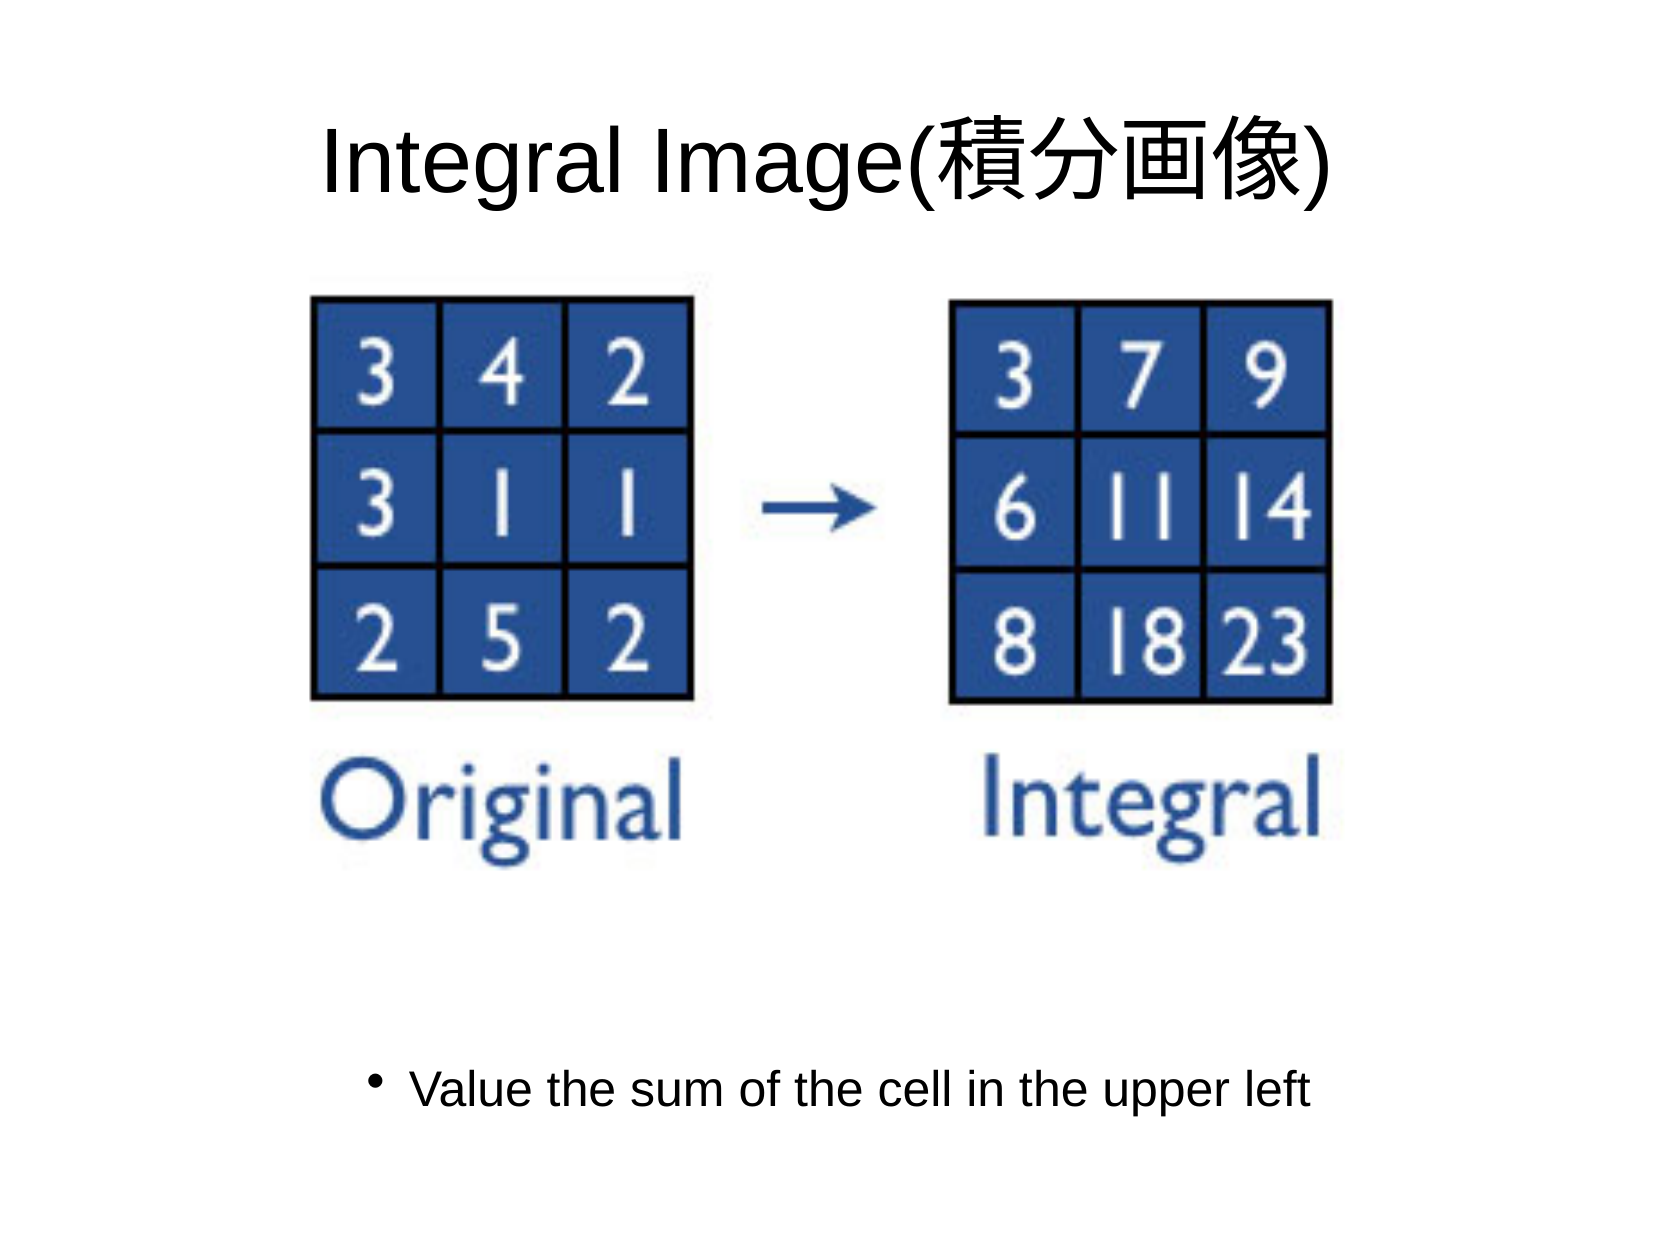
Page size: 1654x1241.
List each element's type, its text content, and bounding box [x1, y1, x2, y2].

text_box ・Value the sum of the cell in the upper left [29, 944, 1625, 1211]
title Integral Image(積分画像) [82, 49, 1571, 257]
picture [283, 271, 1359, 886]
